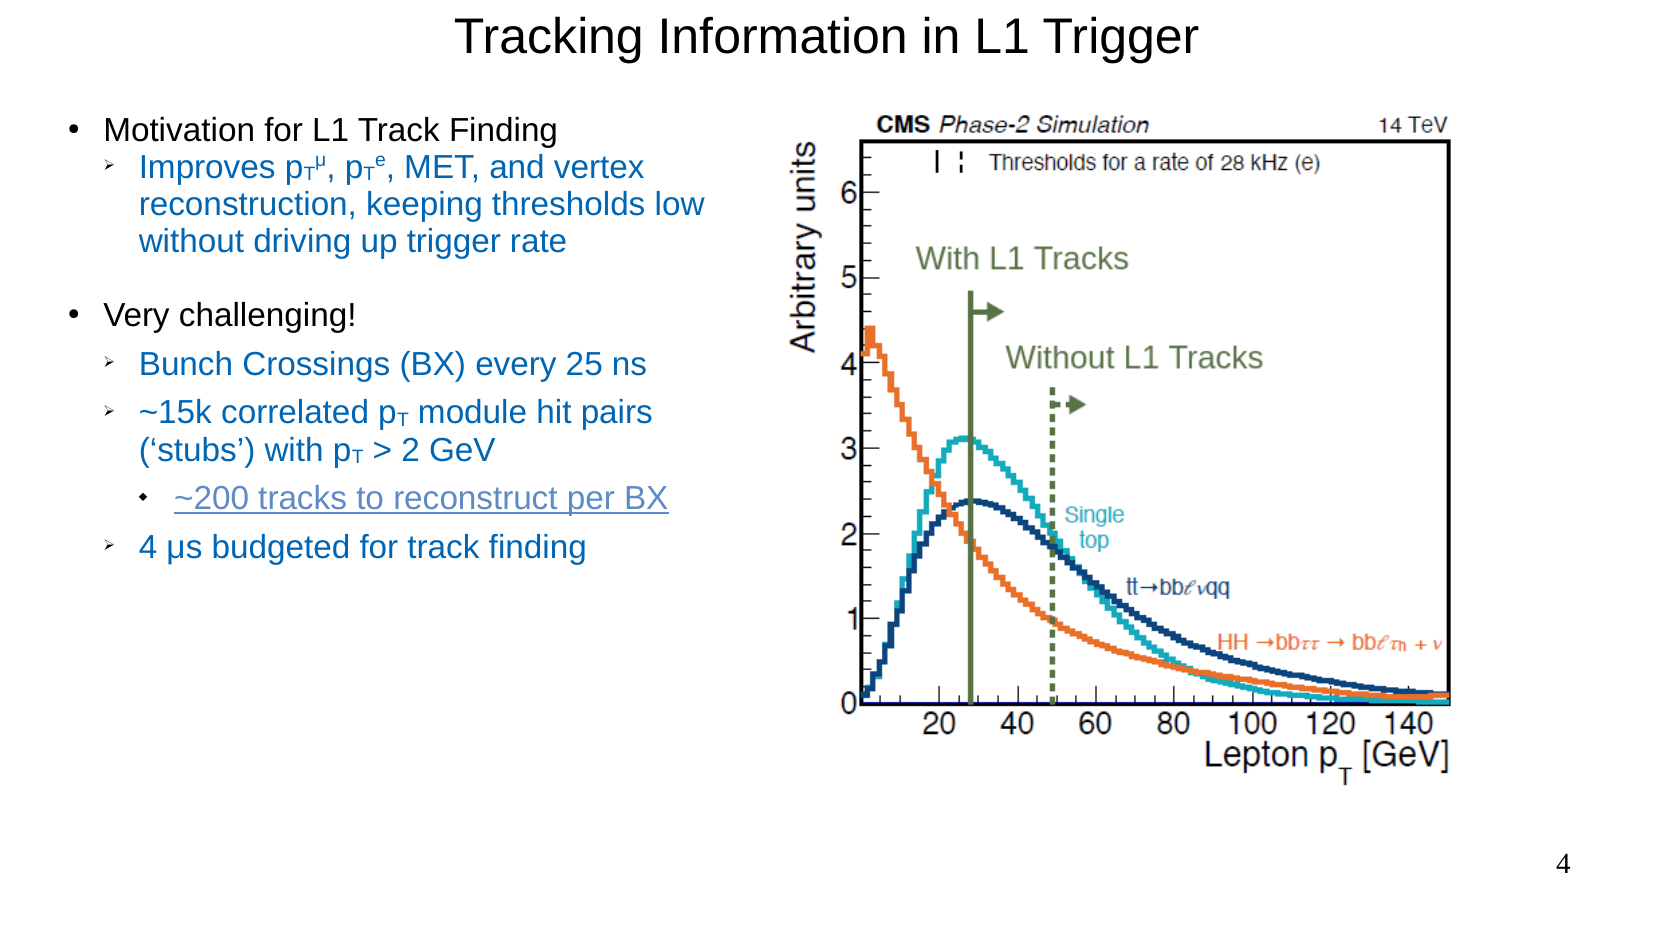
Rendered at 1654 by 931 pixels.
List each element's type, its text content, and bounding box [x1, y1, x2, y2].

picture [779, 106, 1471, 796]
title Tracking Information in L1 Trigger [82, 8, 1571, 65]
text_box Motivation for L1 Track Finding Improves pTμ, pTe, MET, and vertex reconstruction, keeping thresholds low without driving up trigger rate Very challenging! Bunch Crossings (BX) every 25 ns ~15k correlated pT module hit pairs (‘stubs’) with pT > 2 GeV ~200 tracks to reconstruct per BX 4 μs budgeted for track finding [53, 103, 780, 645]
